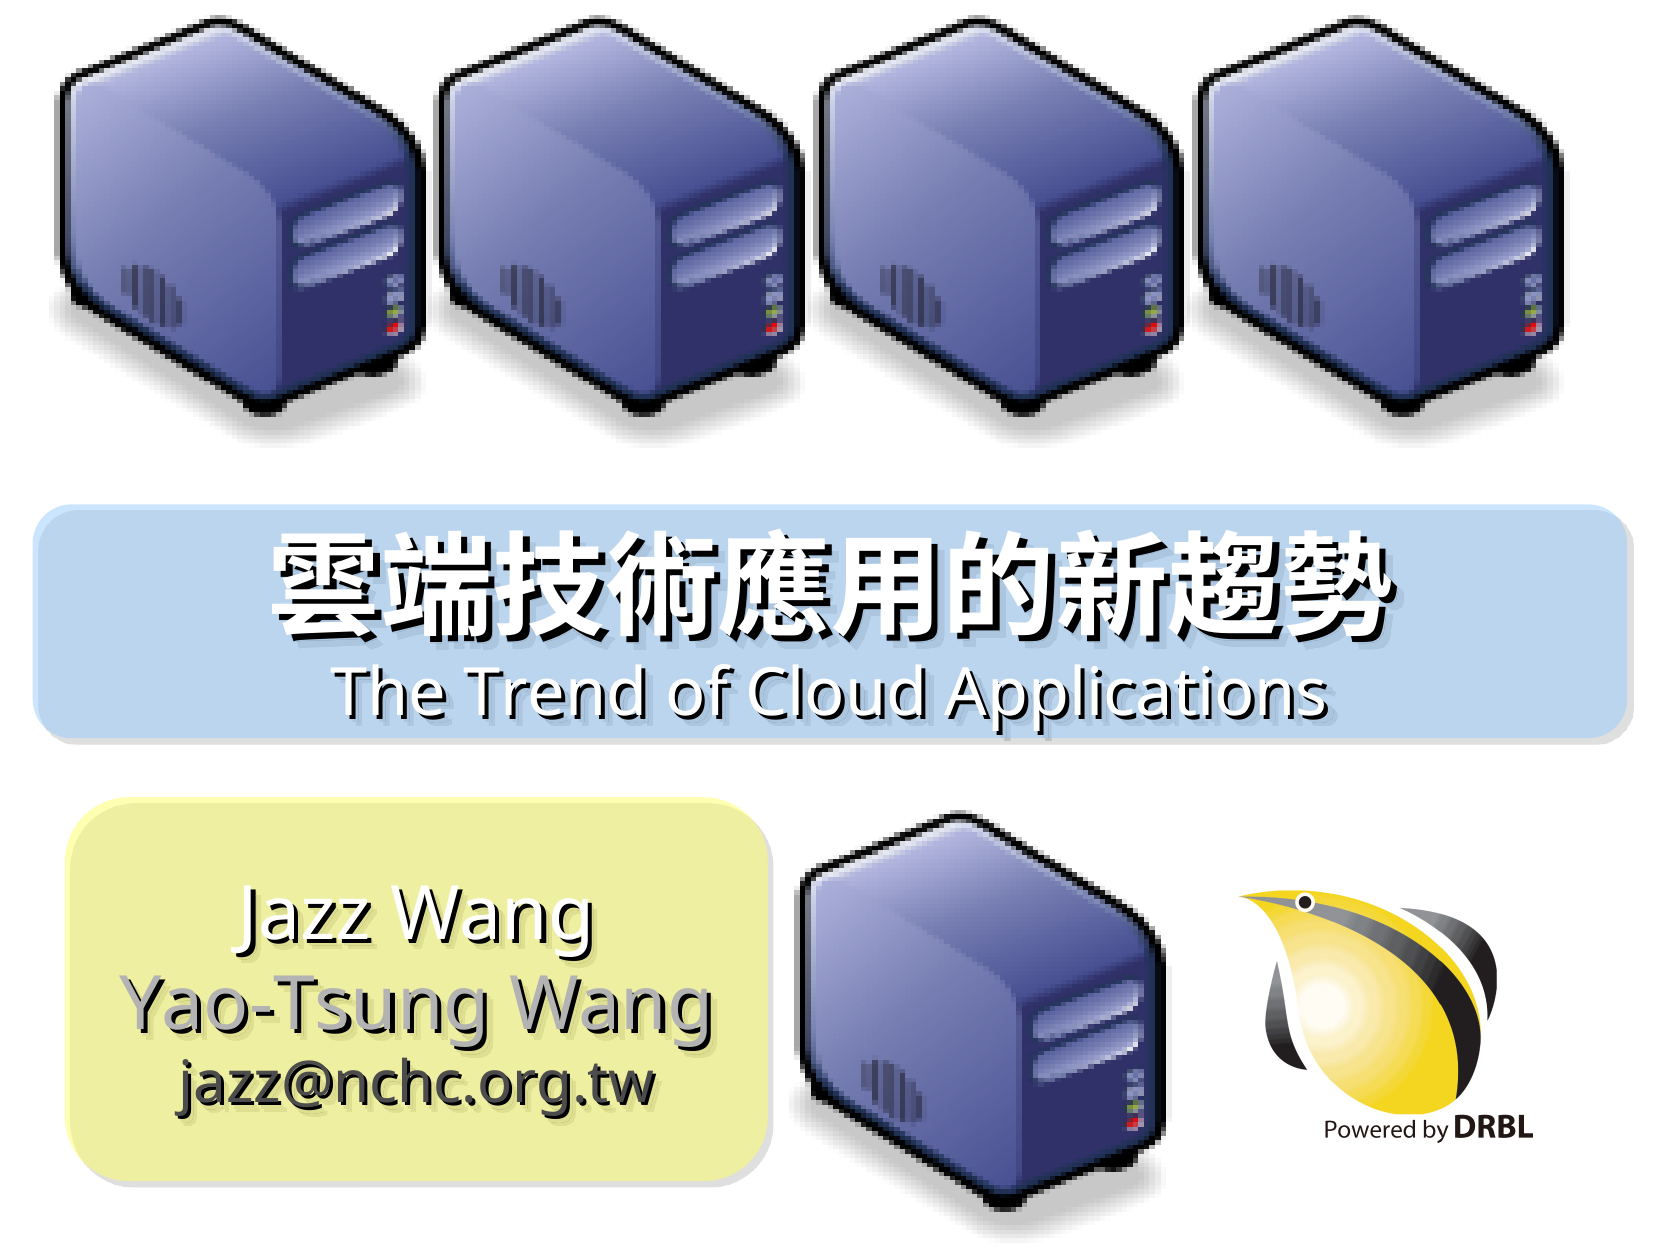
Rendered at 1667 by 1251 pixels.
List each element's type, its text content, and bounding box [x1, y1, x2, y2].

text_box 雲端技術應用的新趨勢 The Trend of Cloud Applications [32, 504, 1628, 739]
picture [27, 2, 1609, 502]
text_box Jazz Wang Yao-Tsung Wang jazz@nchc.org.tw [64, 797, 768, 1182]
picture [767, 797, 1211, 1251]
picture [1224, 874, 1548, 1152]
